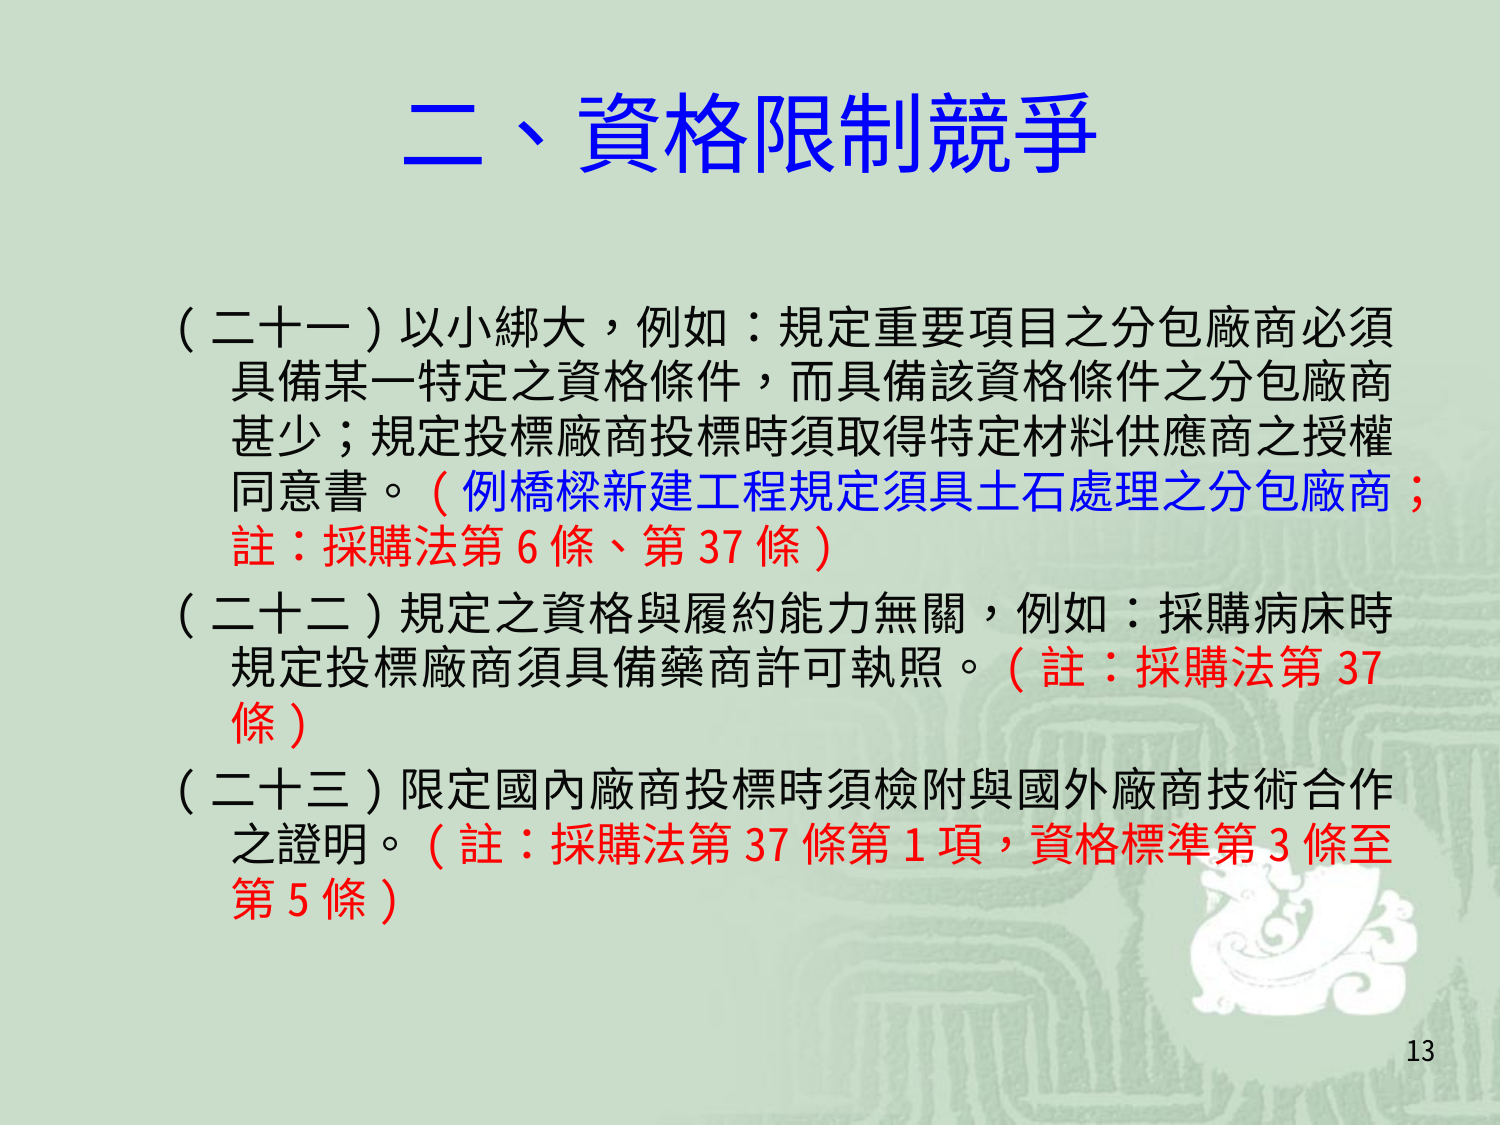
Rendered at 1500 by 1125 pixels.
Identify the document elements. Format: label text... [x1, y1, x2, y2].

text_box <編號> [1074, 1024, 1451, 1103]
title 二、資格限制競爭 [49, 37, 1451, 225]
list (二十一)以小綁大，例如：規定重要項目之分包廠商必須具備某一特定之資格條件，而具備該資格條件之分包廠商甚少；規定投標廠商投標時須取得特定材料供應商之授權同意書。(例橋樑新建工程規定須具土石處理之分包廠商；註：採購法第6條、第37條) (二十二)規定之資格與履約能力無關，例如：採購病床時規定投標廠商須具備藥商許可執照。(註：採購法第37條) (二十三)限定國內廠商投標時須檢附與國外廠商技術合作之證明。(註：採購法第37條第1項，資格標準第3條至第5條) [159, 290, 1410, 1043]
picture [0, 0, 1500, 1125]
